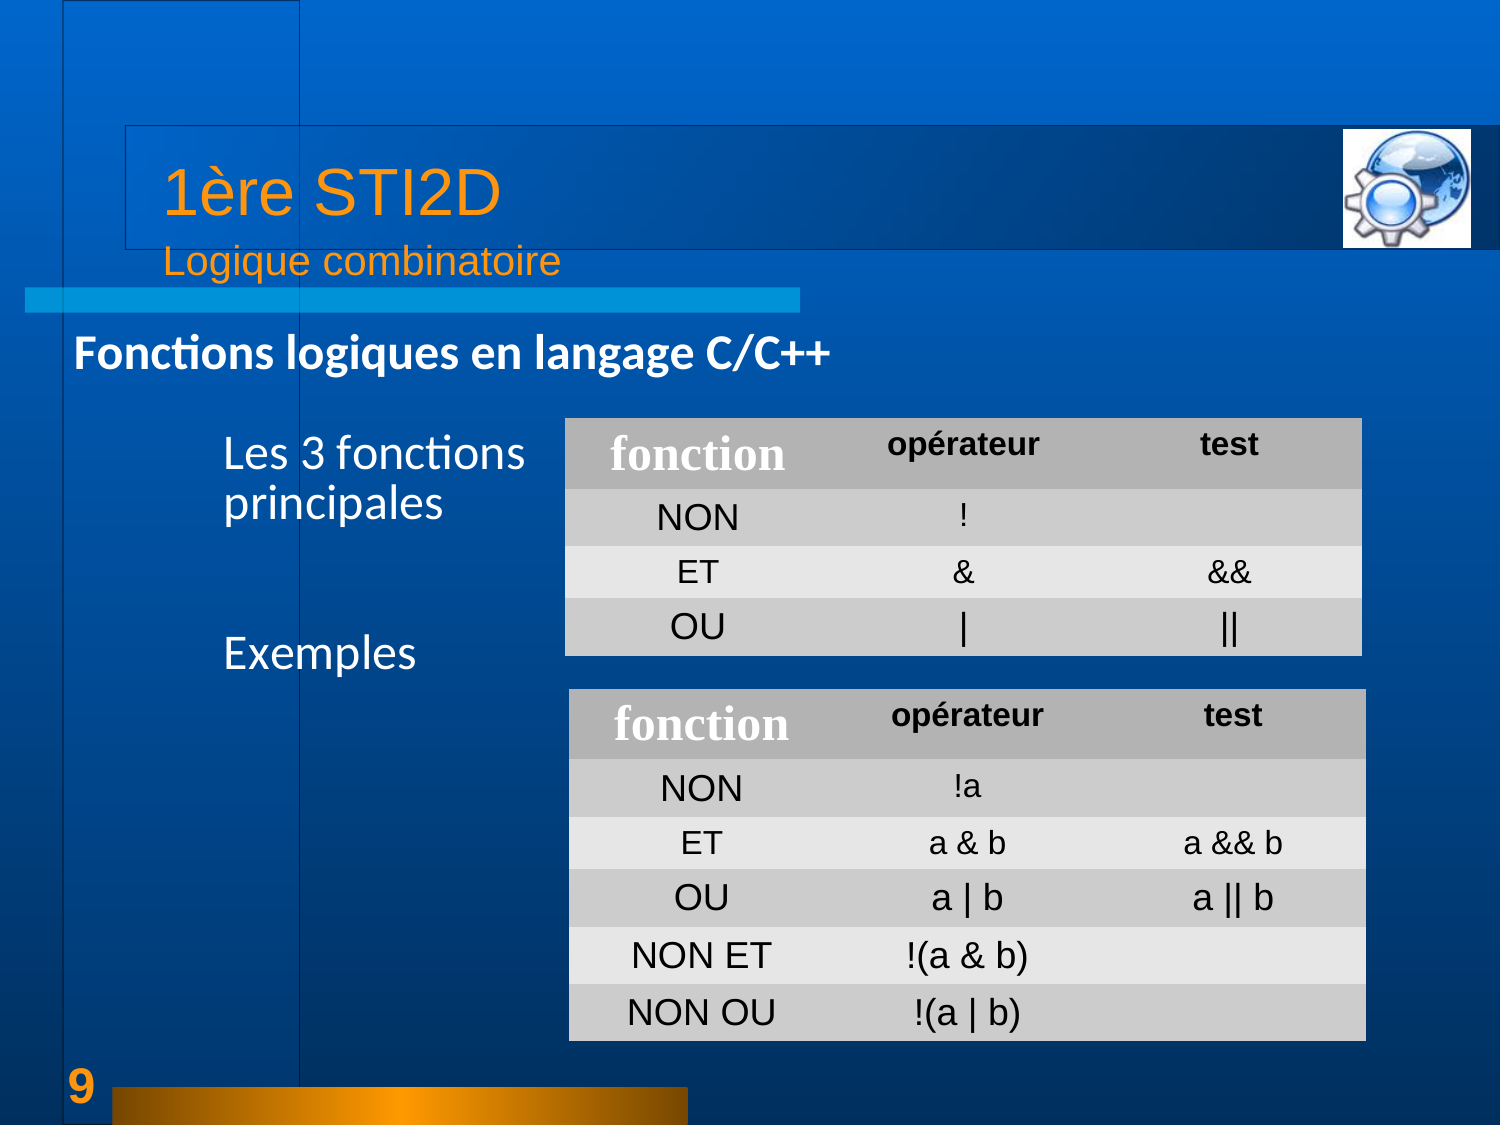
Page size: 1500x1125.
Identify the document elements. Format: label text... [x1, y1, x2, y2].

table_cell NON OU [569, 984, 835, 1041]
table_cell [1100, 759, 1366, 817]
table_header opérateur [835, 689, 1100, 759]
table_cell !(a | b) [835, 984, 1100, 1041]
table_cell a & b [835, 817, 1100, 869]
table_cell [1097, 489, 1362, 546]
table_cell [1100, 984, 1366, 1041]
table_cell && [1097, 546, 1362, 598]
text_box Fonctions logiques en langage C/C++ Les 3 fonctions principales Exemples [59, 324, 1388, 889]
table_cell & [831, 546, 1097, 598]
table_cell || [1097, 598, 1362, 656]
table_cell OU [569, 869, 835, 927]
table_cell | [831, 598, 1097, 656]
table_header test [1097, 418, 1362, 489]
table_cell !(a & b) [835, 927, 1100, 984]
table_header test [1100, 689, 1366, 759]
table_cell NON ET [569, 927, 835, 984]
table_header fonction [569, 689, 835, 759]
table_cell a && b [1100, 817, 1366, 869]
table_cell OU [565, 598, 831, 656]
table_cell ! [831, 489, 1097, 546]
table_cell a | b [835, 869, 1100, 927]
table_header fonction [565, 418, 831, 489]
table_cell ET [565, 546, 831, 598]
table_cell ET [569, 817, 835, 869]
table_cell NON [565, 489, 831, 546]
table_cell NON [569, 759, 835, 817]
table_cell !a [835, 759, 1100, 817]
table_cell [1100, 927, 1366, 984]
table_cell a || b [1100, 869, 1366, 927]
table_header opérateur [831, 418, 1097, 489]
picture [1343, 129, 1471, 248]
